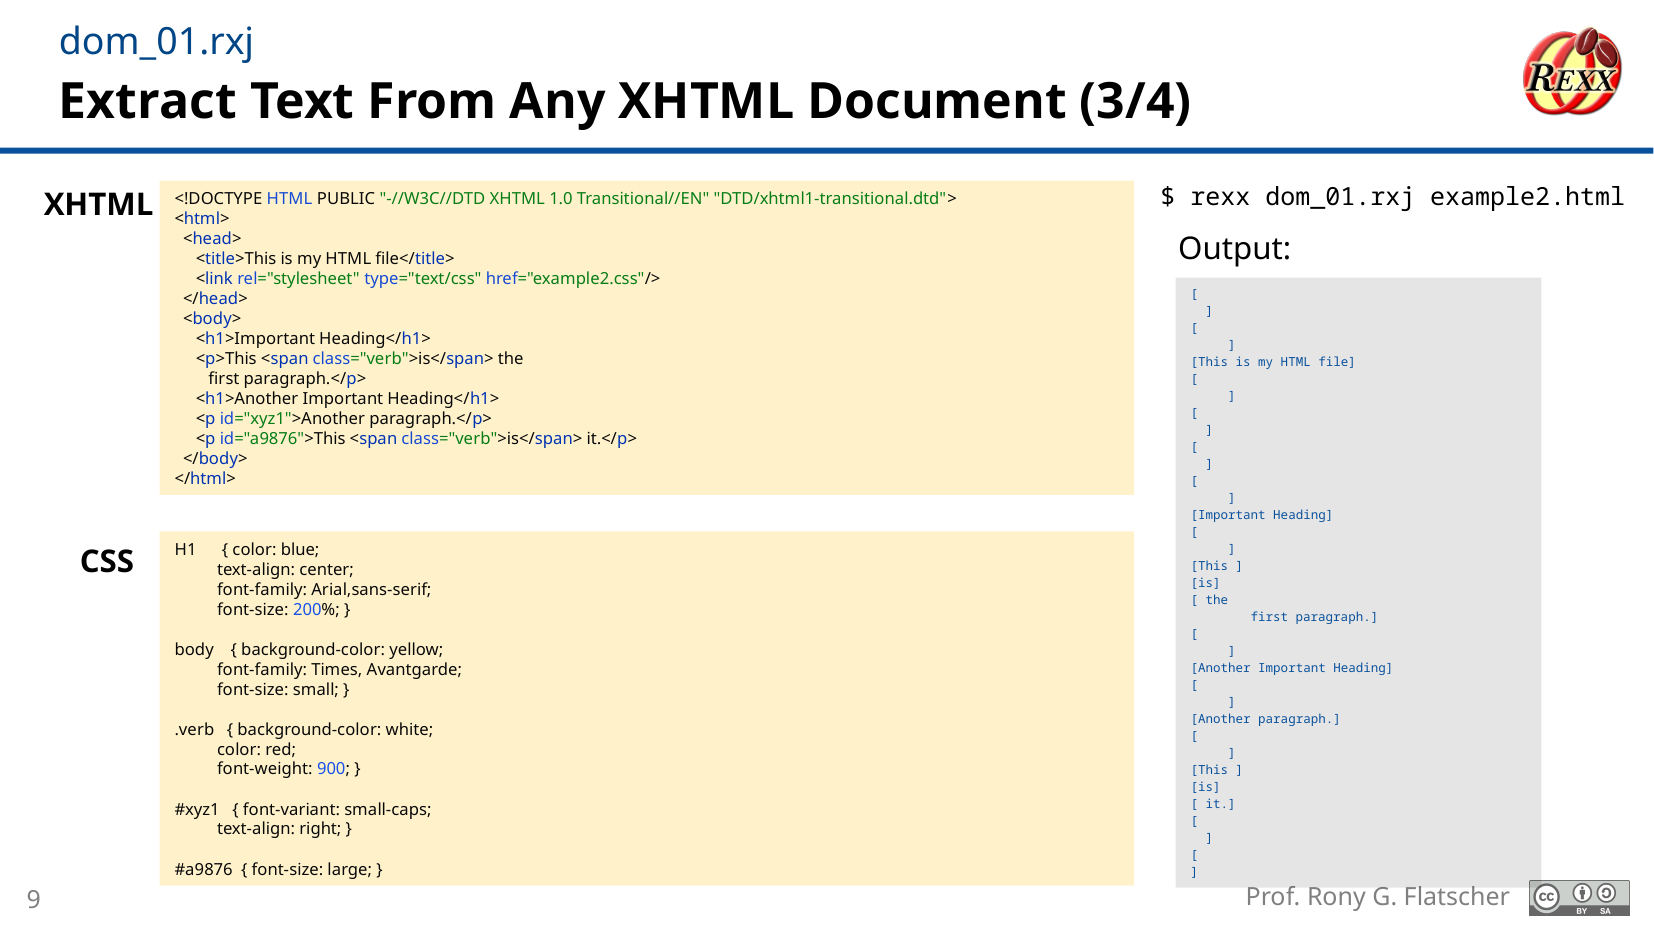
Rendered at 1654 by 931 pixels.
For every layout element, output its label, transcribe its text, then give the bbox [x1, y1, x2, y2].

text_box H1 { color: blue; text-align: center; font-family: Arial,sans-serif; font-size: 200%; } body { background-color: yellow; font-family: Times, Avantgarde; font-size: small; } .verb { background-color: white; color: red; font-weight: 900; } #xyz1 { font-variant: small-caps; text-align: right; } #a9876 { font-size: large; } [159, 531, 1134, 886]
text_box [ ] [ ] [This is my HTML file] [ ] [ ] [ ] [ ] [Important Heading] [ ] [This ] [is] [ the first paragraph.] [ ] [Another Important Heading] [ ] [Another paragraph.] [ ] [This ] [is] [ it.] [ ] [ ] [1175, 277, 1542, 861]
title dom_01.rxj Extract Text From Any XHTML Document (3/4) [0, 0, 1625, 148]
text_box <!DOCTYPE HTML PUBLIC "-//W3C//DTD XHTML 1.0 Transitional//EN" "DTD/xhtml1-transitional.dtd"> <html> <head> <title>This is my HTML file</title> <link rel="stylesheet" type="text/css" href="example2.css"/> </head> <body> <h1>Important Heading</h1> <p>This <span class="verb">is</span> the first paragraph.</p> <h1>Another Important Heading</h1> <p id="xyz1">Another paragraph.</p> <p id="a9876">This <span class="verb">is</span> it.</p> </body> </html> [159, 180, 1134, 495]
text_box Output: [1163, 218, 1653, 275]
text_box $ rexx dom_01.rxj example2.html [1145, 171, 1648, 227]
text_box XHTML [28, 175, 177, 231]
text_box CSS [64, 531, 154, 588]
